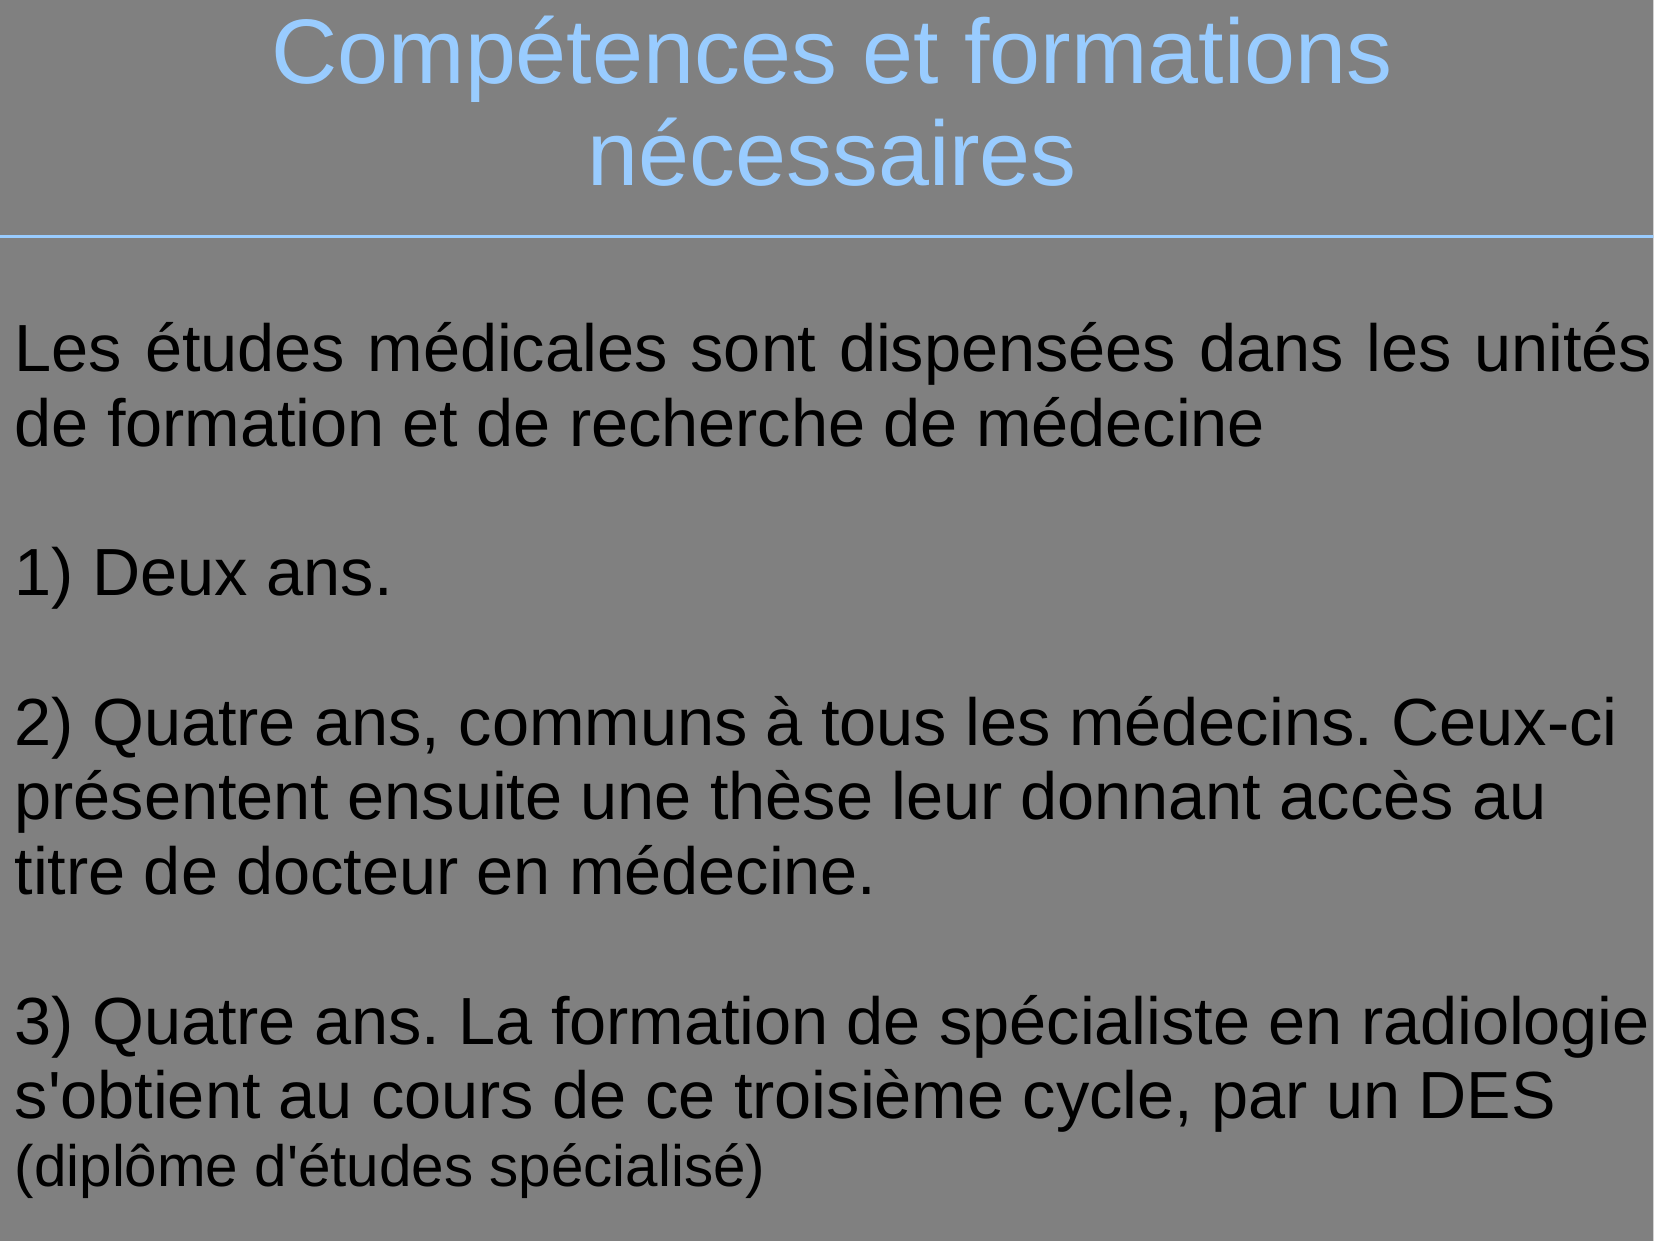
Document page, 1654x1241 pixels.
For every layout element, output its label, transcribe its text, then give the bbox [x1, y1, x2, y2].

picture [0, 0, 1654, 1241]
title Compétences et formations nécessaires [88, 0, 1577, 206]
subtitle Les études médicales sont dispensées dans les unités de formation et de recherche de médecine Deux ans. Quatre ans, communs à tous les médecins. Ceux-ci présentent ensuite une thèse leur donnant accès au titre de docteur en médecine. Quatre ans. La formation de spécialiste en radiologie s'obtient au cours de ce troisième cycle, par un DES (diplôme d'études spécialisé) [14, 252, 1654, 1241]
